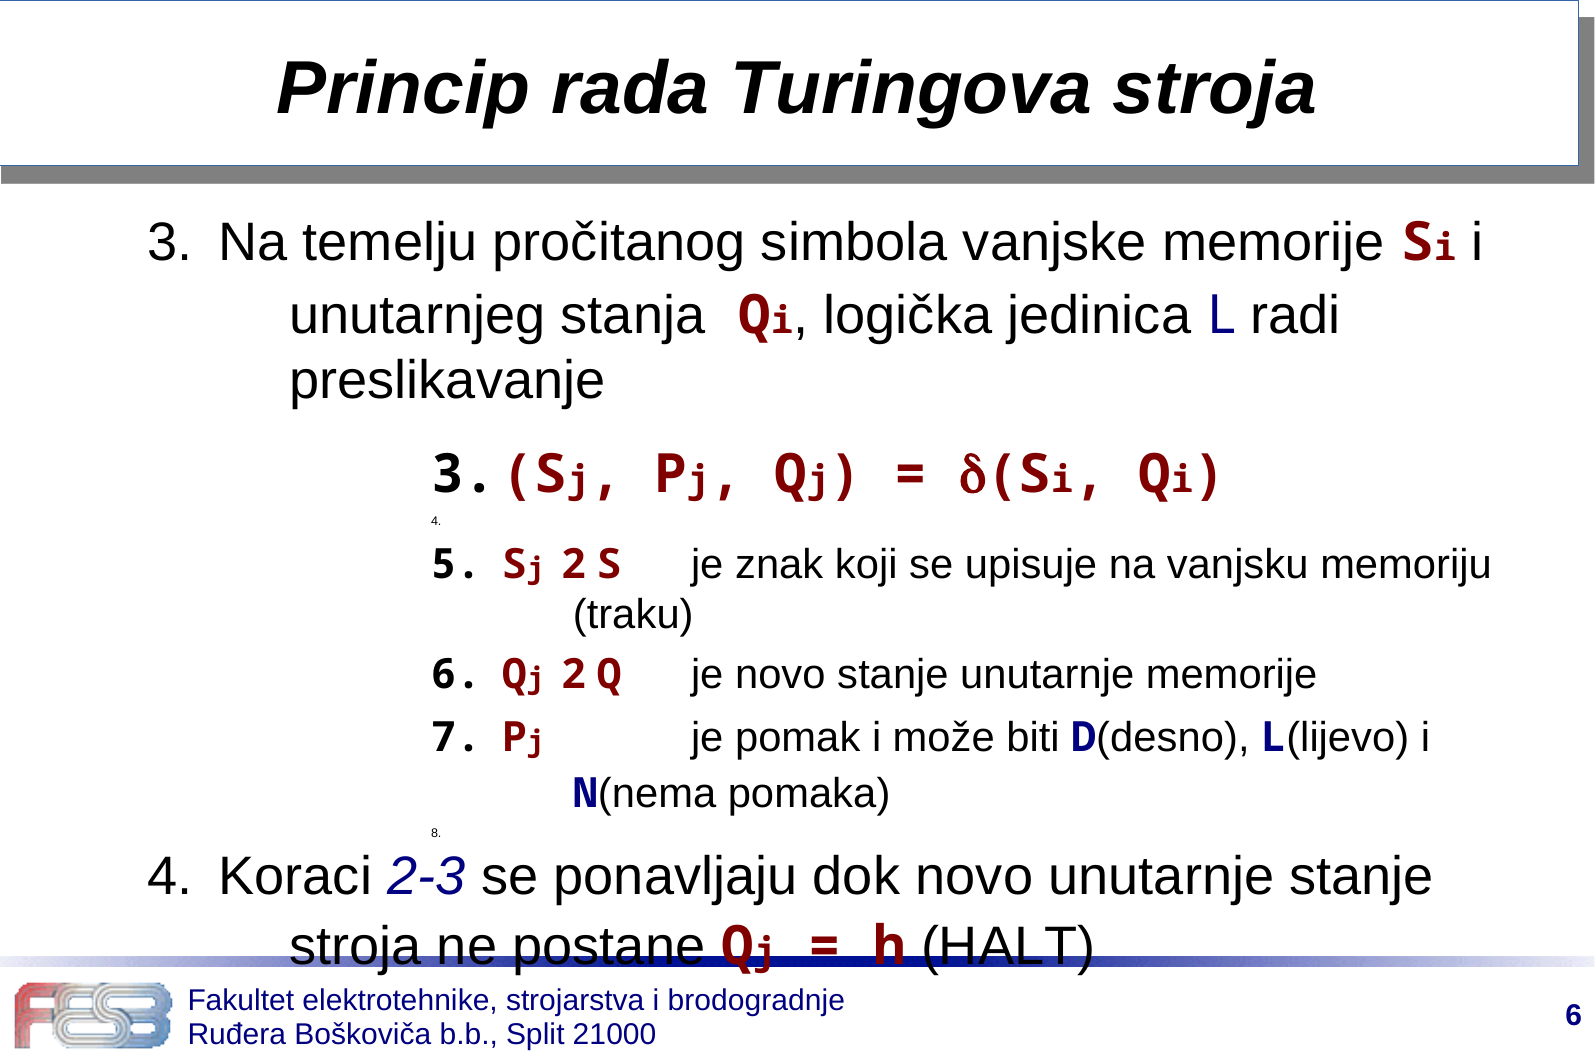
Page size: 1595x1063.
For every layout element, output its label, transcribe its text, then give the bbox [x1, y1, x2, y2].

picture [550, 956, 564, 961]
picture [745, 956, 764, 967]
list Na temelju pročitanog simbola vanjske memorije Si i unutarnjeg stanja Qi, logička jedinica L radi preslikavanje (Sj, Pj, Qj) = d(Si, Qi) Sj 2 S je znak koji se upisuje na vanjsku memoriju (traku) Qj 2 Q je novo stanje unutarnje memorije Pj je pomak i može biti D(desno), L(lijevo) i N(nema pomaka) Koraci 2-3 se ponavljaju dok novo unutarnje stanje stroja ne postane Qj = h (HALT) [29, 201, 1565, 944]
picture [520, 956, 739, 967]
picture [0, 956, 383, 967]
picture [621, 956, 634, 961]
title Princip rada Turingova stroja [0, 0, 1595, 175]
picture [769, 956, 928, 967]
picture [521, 956, 534, 961]
picture [387, 956, 516, 967]
picture [1088, 956, 1595, 967]
picture [930, 956, 1086, 967]
picture [398, 956, 411, 961]
picture [9, 975, 177, 1059]
picture [357, 956, 371, 961]
